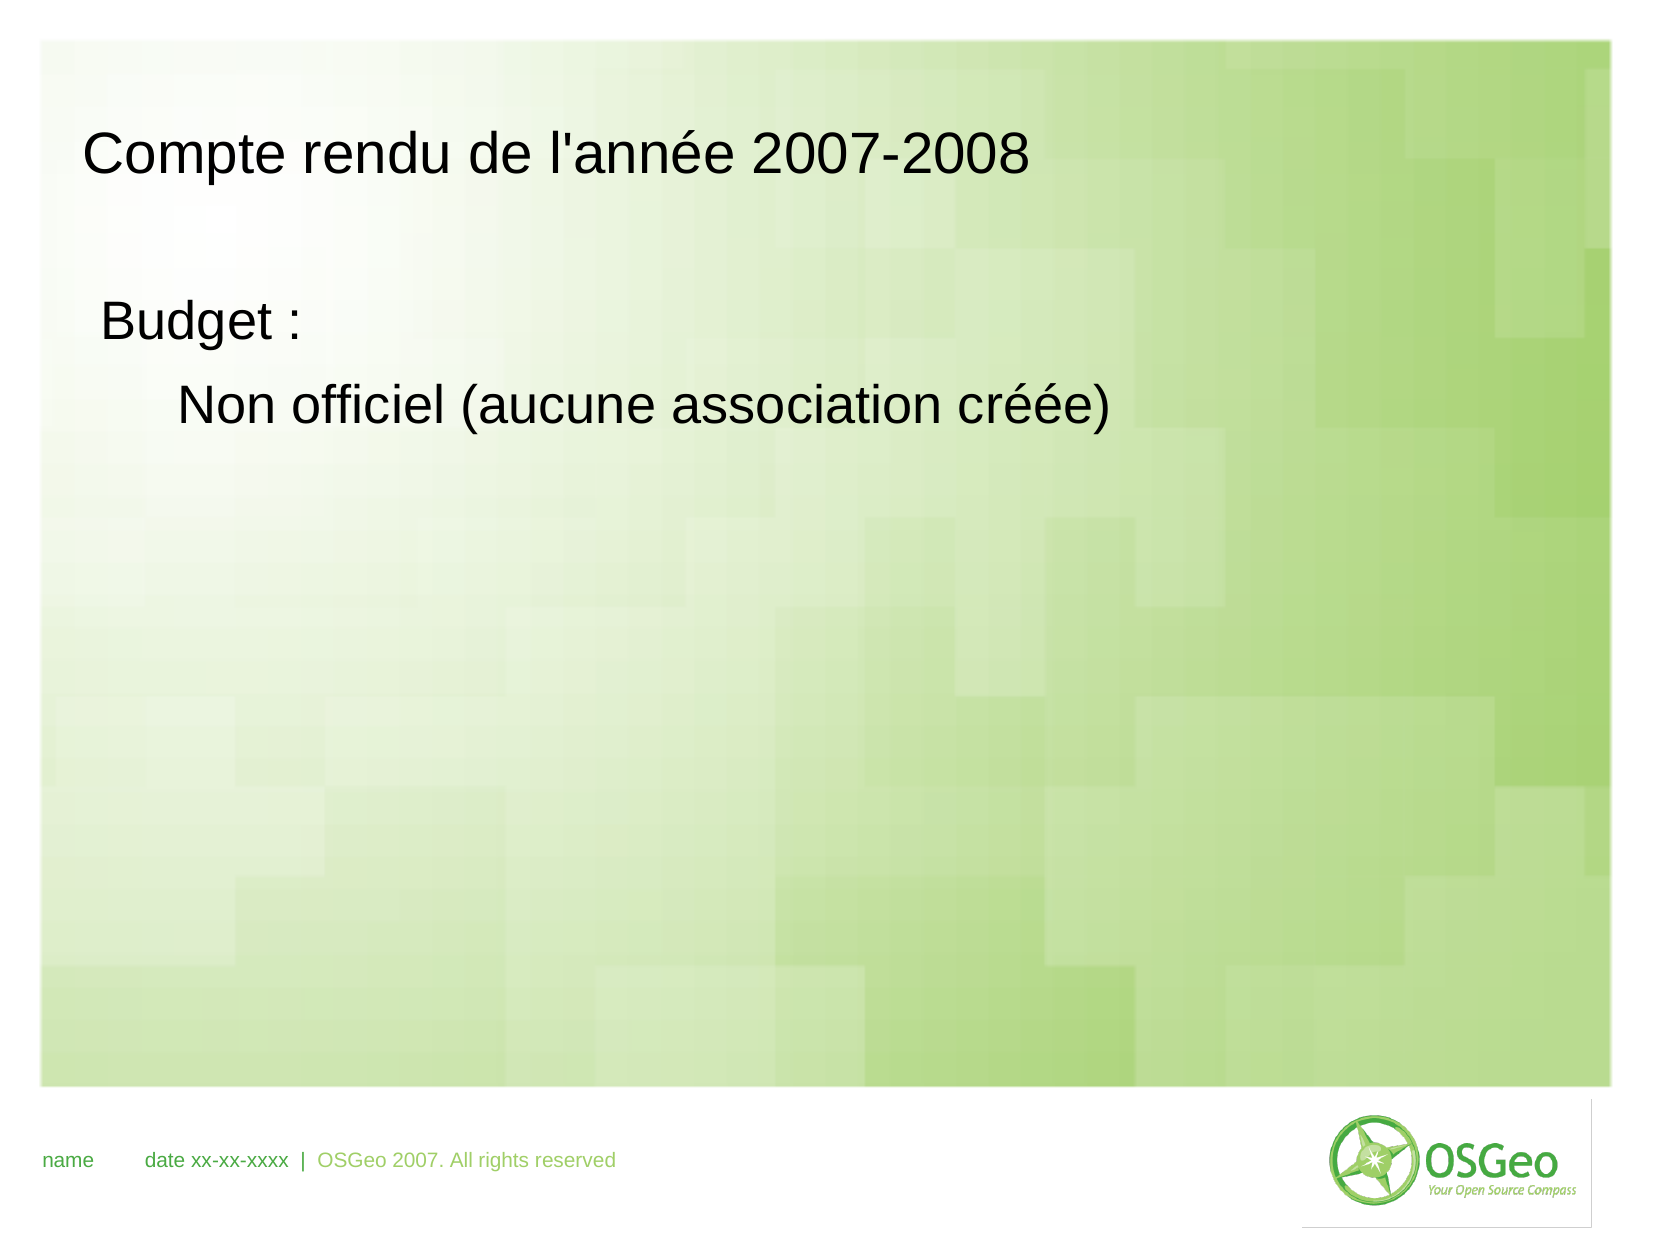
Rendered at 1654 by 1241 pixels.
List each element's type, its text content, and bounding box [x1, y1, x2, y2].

list Budget : Non officiel (aucune association créée) [82, 290, 1571, 1109]
picture [0, 1, 1654, 1239]
title Compte rendu de l'année 2007-2008 [82, 49, 1571, 257]
